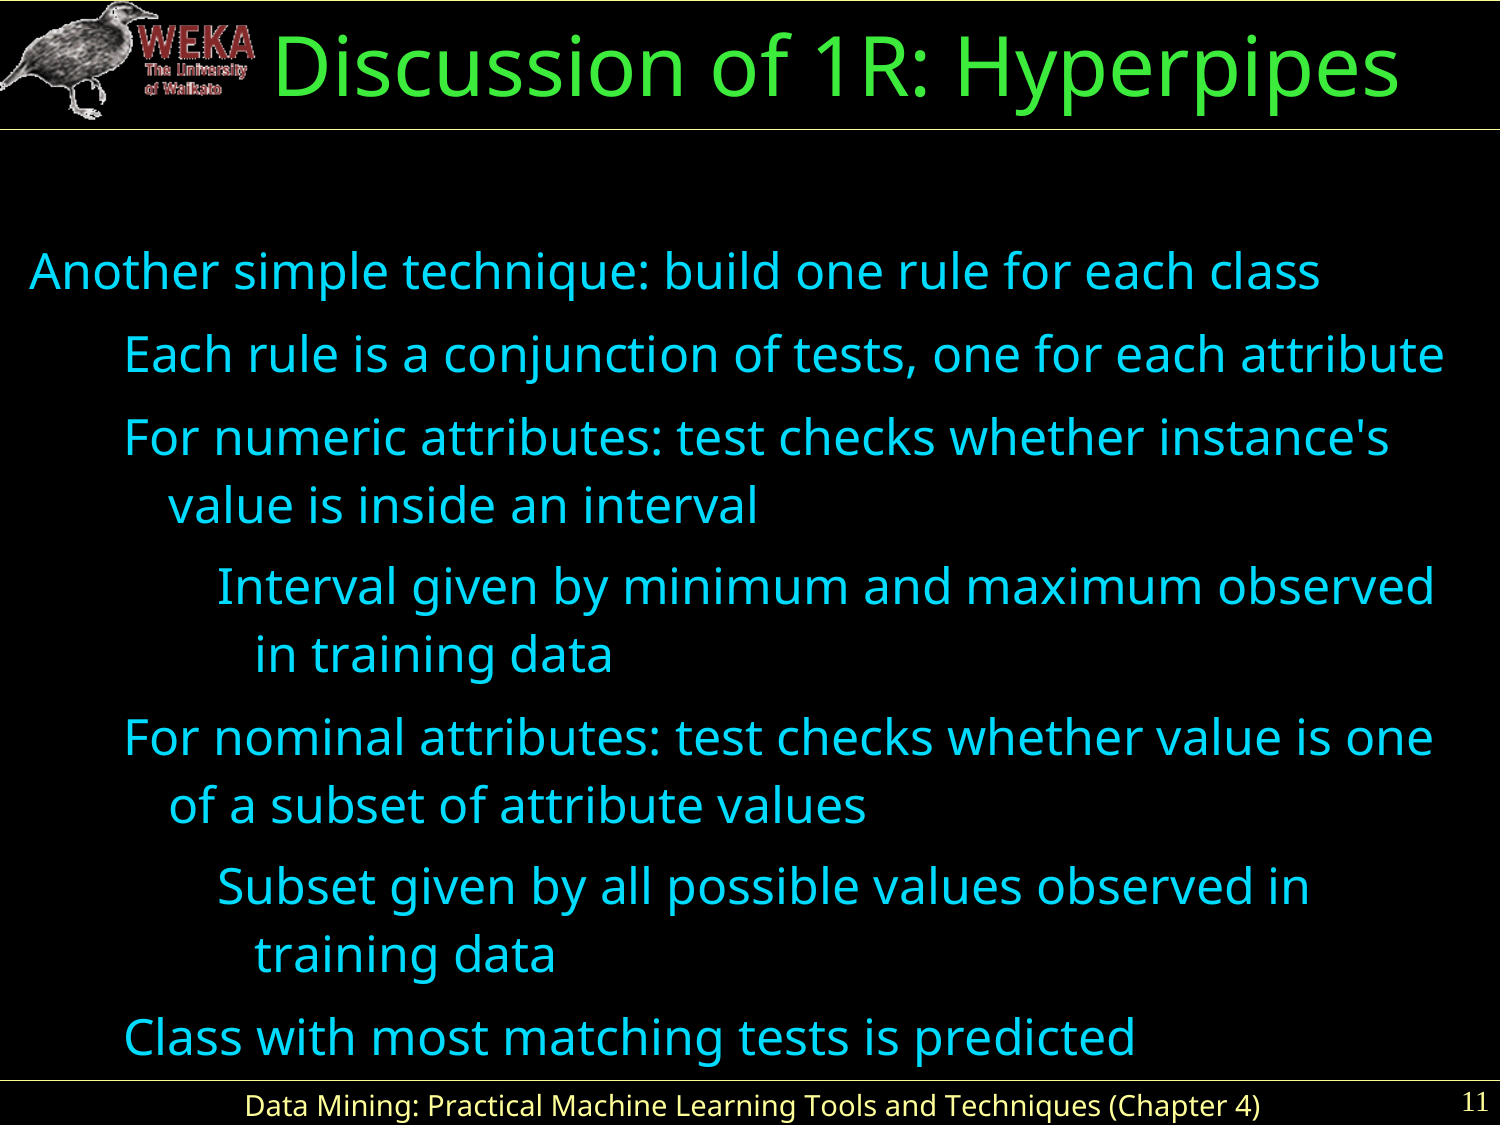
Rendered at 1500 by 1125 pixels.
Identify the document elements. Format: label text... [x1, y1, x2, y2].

title Discussion of 1R: Hyperpipes [295, 0, 1486, 159]
picture [0, 1, 266, 129]
list Another simple technique: build one rule for each class Each rule is a conjunction of tests, one for each attribute For numeric attributes: test checks whether instance's value is inside an interval Interval given by minimum and maximum observed in training data For nominal attributes: test checks whether value is one of a subset of attribute values Subset given by all possible values observed in training data Class with most matching tests is predicted [29, 236, 1477, 999]
